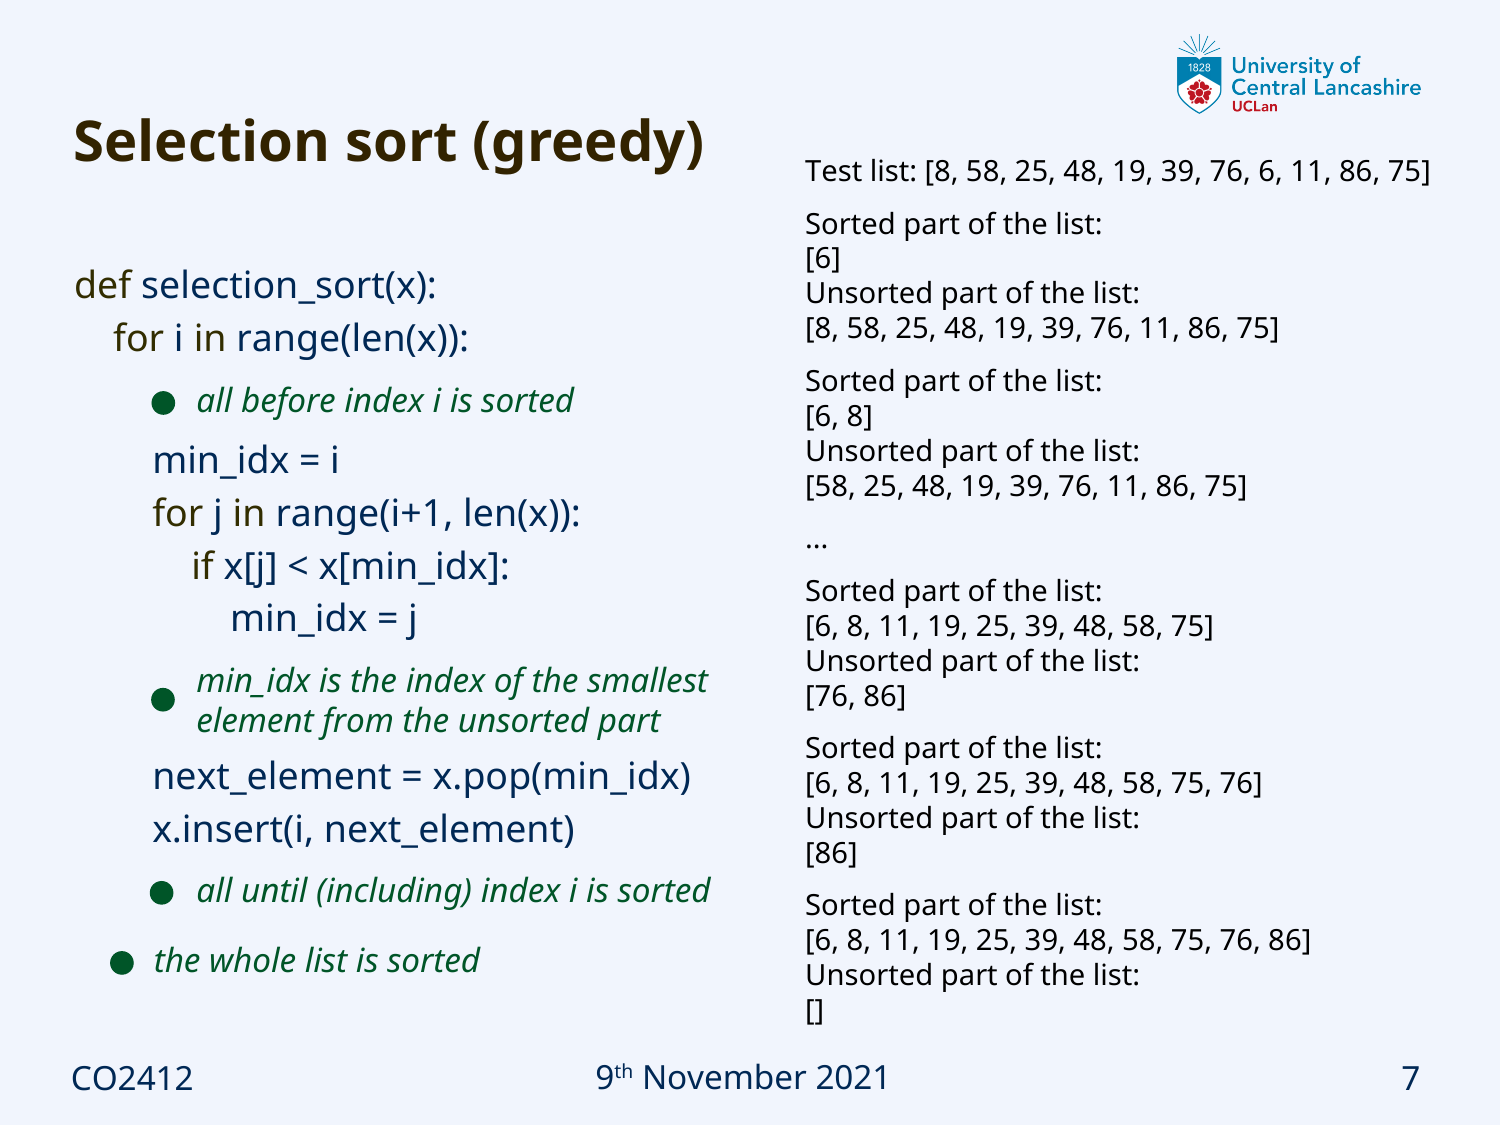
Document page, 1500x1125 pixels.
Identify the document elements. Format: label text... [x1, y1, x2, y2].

text_box [151, 391, 176, 415]
title Selection sort (greedy) [58, 93, 1475, 186]
text_box [110, 951, 134, 975]
text_box the whole list is sorted [139, 931, 712, 987]
text_box [149, 880, 174, 905]
text_box Test list: [8, 58, 25, 48, 19, 39, 76, 6, 11, 86, 75] Sorted part of the list: [6] Unsorted part of the list: [8, 58, 25, 48, 19, 39, 76, 11, 86, 75] Sorted part of the list: [6, 8] Unsorted part of the list: [58, 25, 48, 19, 39, 76, 11, 86, 75] ... Sorted part of the list: [6, 8, 11, 19, 25, 39, 48, 58, 75] Unsorted part of the list: [76, 86] Sorted part of the list: [6, 8, 11, 19, 25, 39, 48, 58, 75, 76] Unsorted part of the list: [86] Sorted part of the list: [6, 8, 11, 19, 25, 39, 48, 58, 75, 76, 86] Unsorted part of the list: [] [790, 145, 1463, 1034]
text_box all before index i is sorted [181, 372, 637, 432]
text_box [151, 687, 175, 712]
text_box min_idx is the index of the smallest element from the unsorted part [181, 651, 752, 747]
text_box all until (including) index i is sorted [181, 862, 755, 918]
text_box def selection_sort(x): for i in range(len(x)): min_idx = i for j in range(i+1, len(x)): if x[j] < x[min_idx]: min_idx = j next_element = x.pop(min_idx) x.insert(i, next_element) [59, 246, 725, 858]
picture [1177, 34, 1421, 93]
